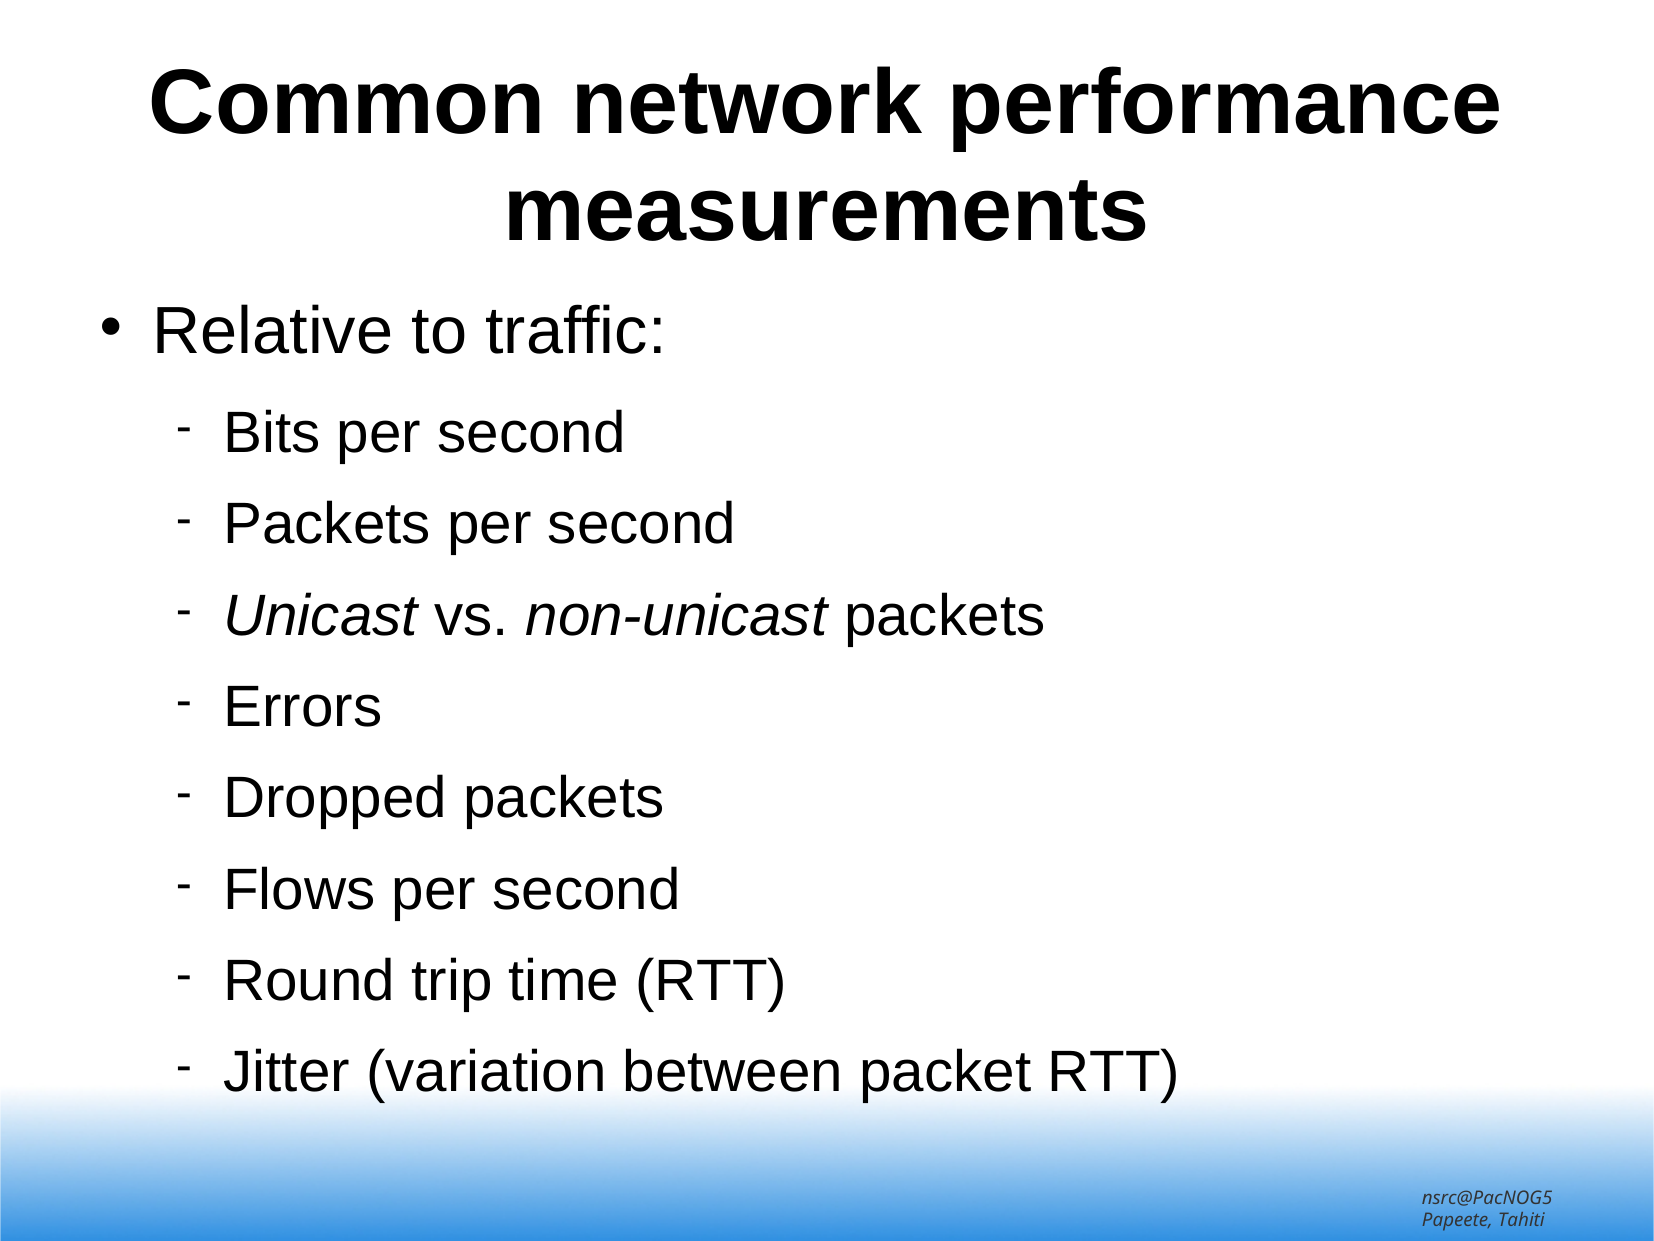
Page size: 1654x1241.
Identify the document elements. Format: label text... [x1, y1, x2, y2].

list Relative to traffic: Bits per second Packets per second Unicast vs. non-unicast packets Errors Dropped packets Flows per second Round trip time (RTT) Jitter (variation between packet RTT) [82, 290, 1571, 1151]
title Common network performance measurements [82, 38, 1571, 268]
picture [0, 1083, 1654, 1241]
